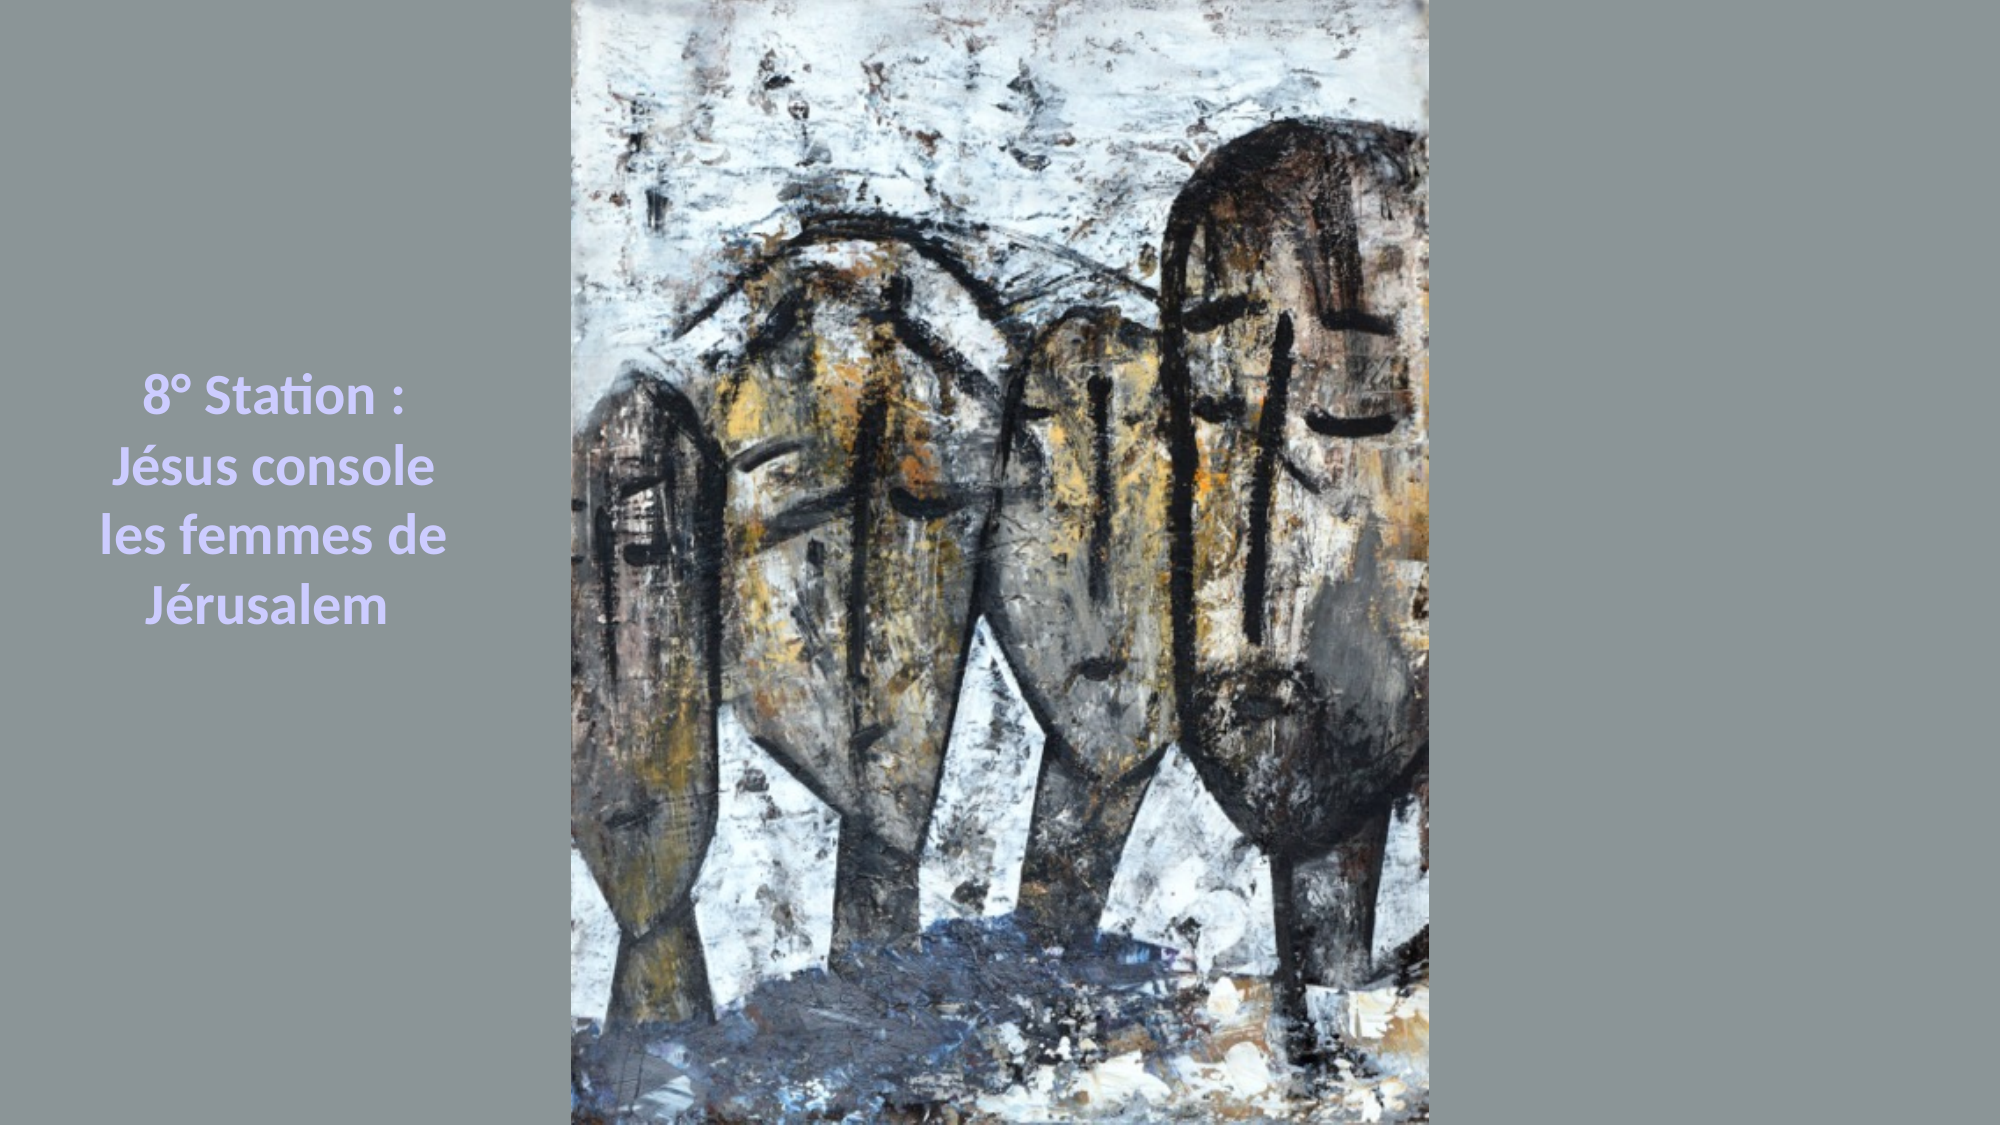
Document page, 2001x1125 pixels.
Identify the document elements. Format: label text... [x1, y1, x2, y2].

text_box 8° Station : Jésus console les femmes de Jérusalem [64, 349, 484, 648]
picture [0, 0, 2000, 1125]
